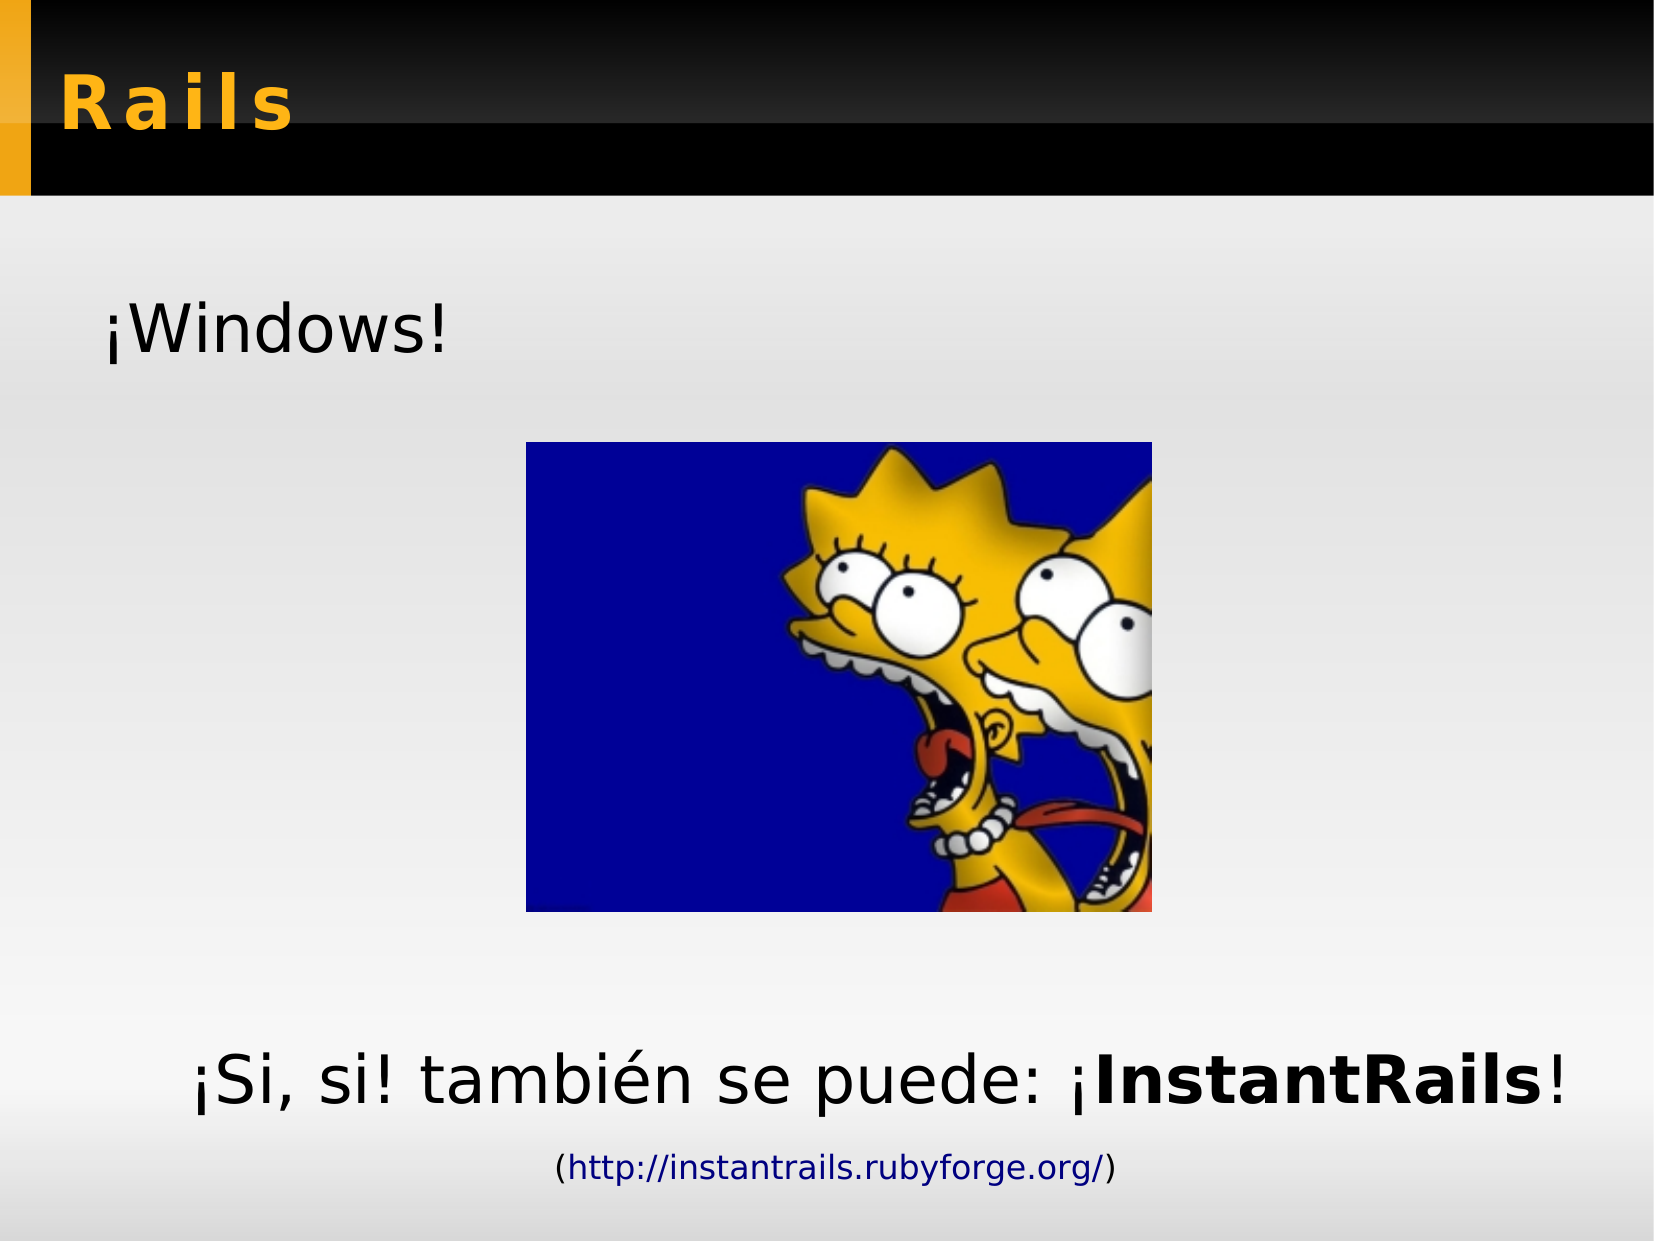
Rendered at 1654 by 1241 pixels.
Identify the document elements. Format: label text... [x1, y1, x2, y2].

list ¡Windows! ¡Si, si! también se puede: ¡InstantRails! (http://instantrails.rubyforge.org/) [82, 290, 1571, 1188]
title Rails [59, 29, 1270, 178]
picture [0, 0, 1654, 1241]
